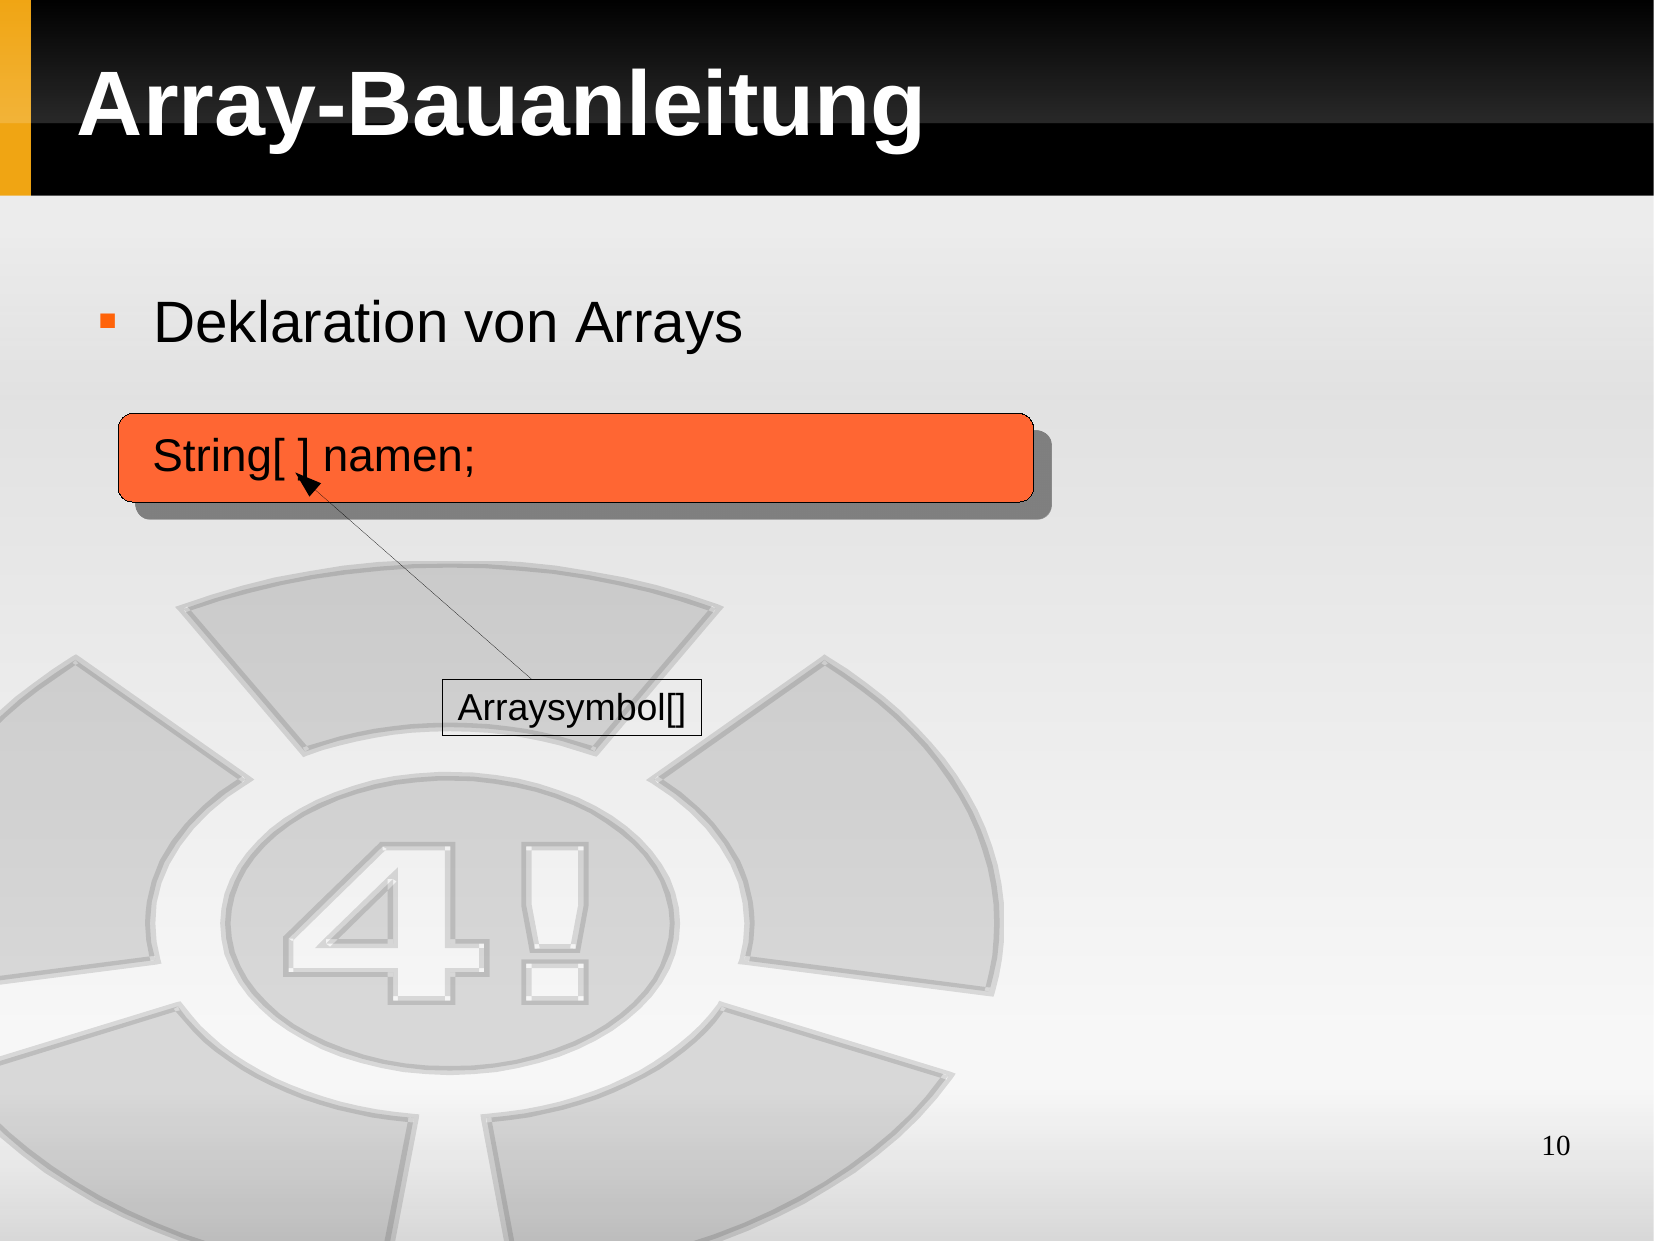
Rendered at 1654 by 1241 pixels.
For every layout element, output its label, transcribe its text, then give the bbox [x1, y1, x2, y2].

list Deklaration von Arrays [82, 290, 1571, 1094]
picture [0, 0, 1654, 1241]
title Array-Bauanleitung [76, 7, 1565, 200]
text_box Arraysymbol[] [442, 679, 702, 736]
text_box [118, 413, 1034, 503]
text_box String[ ] namen; [137, 422, 699, 516]
